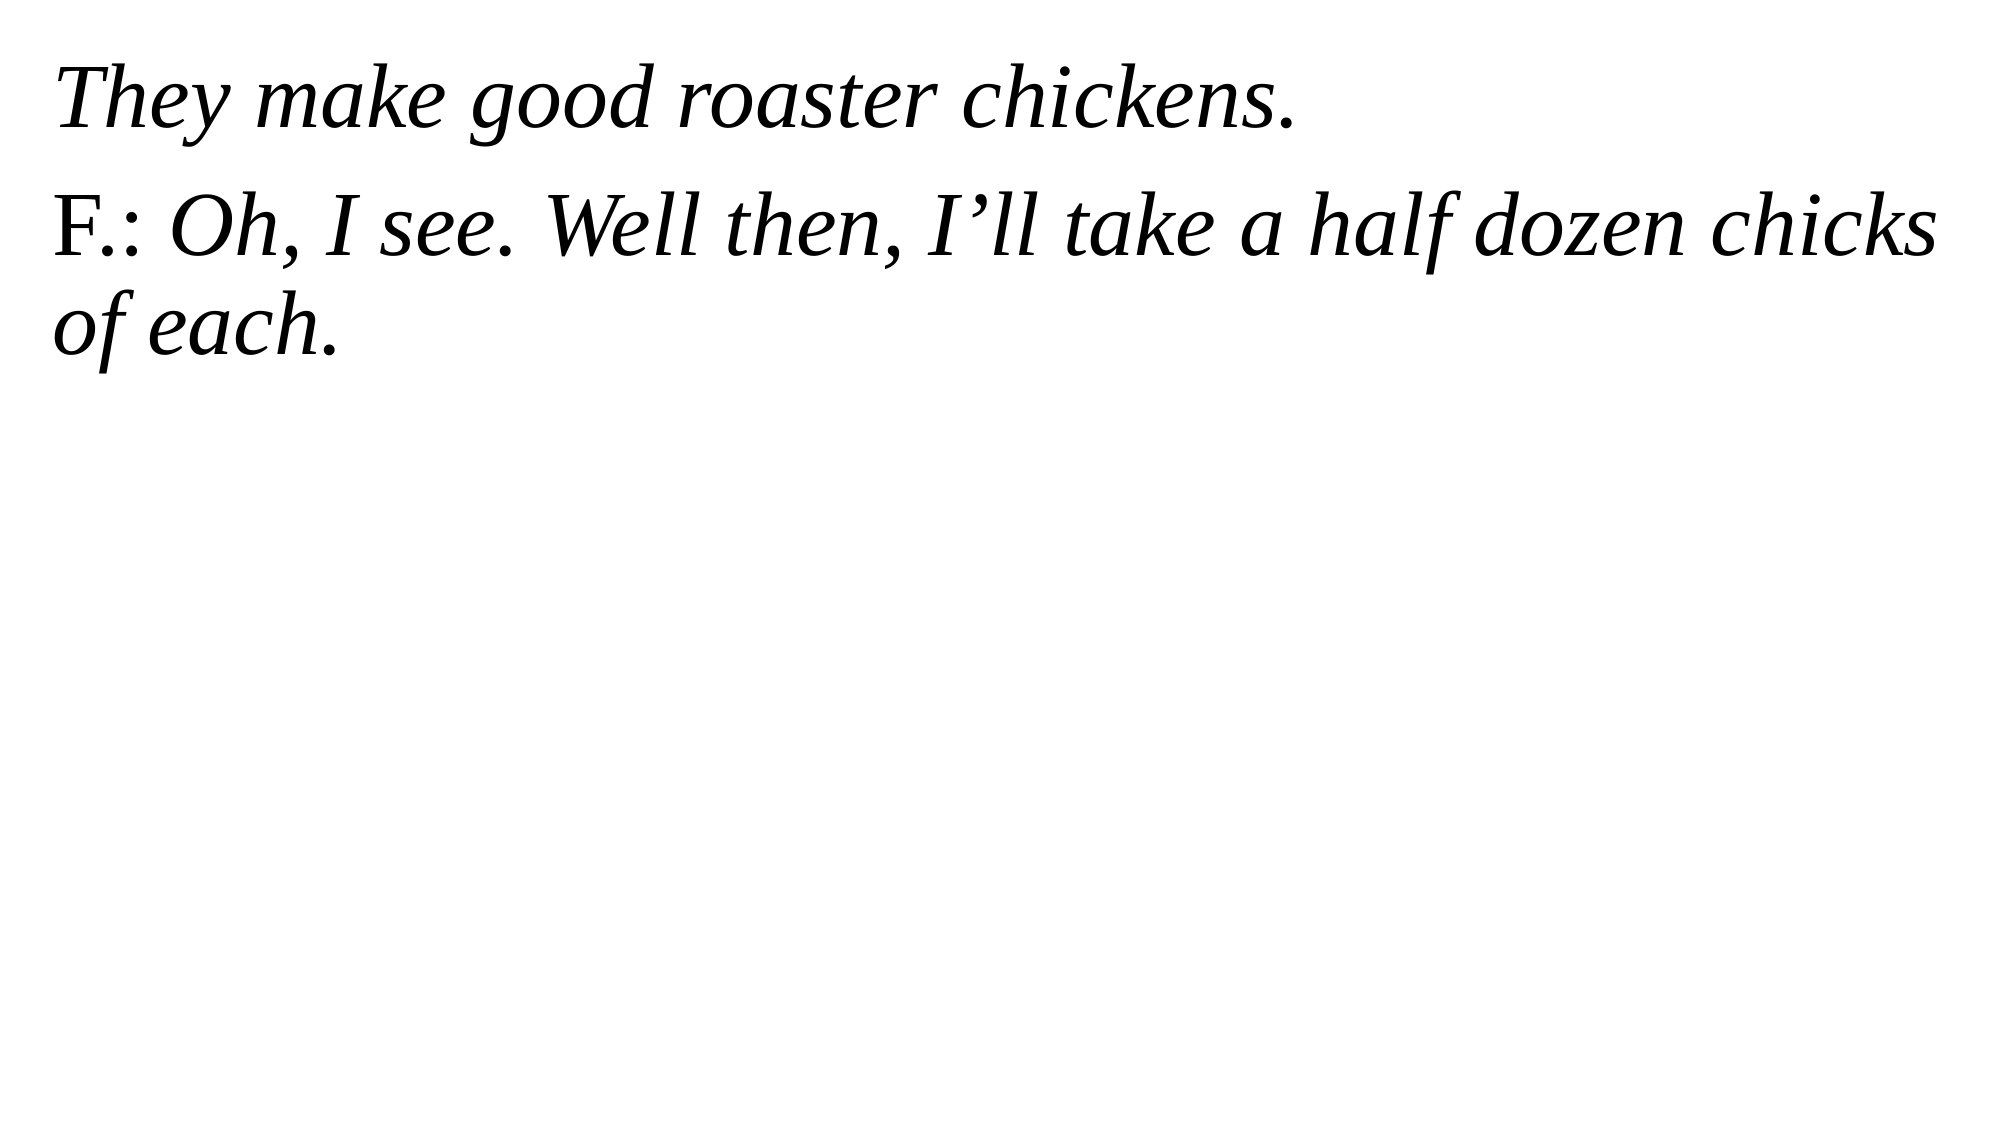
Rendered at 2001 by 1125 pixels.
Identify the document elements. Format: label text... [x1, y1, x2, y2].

list They make good roaster chickens. F.: Oh, I see. Well then, I’ll take a half dozen chicks of each. [38, 40, 1971, 1091]
